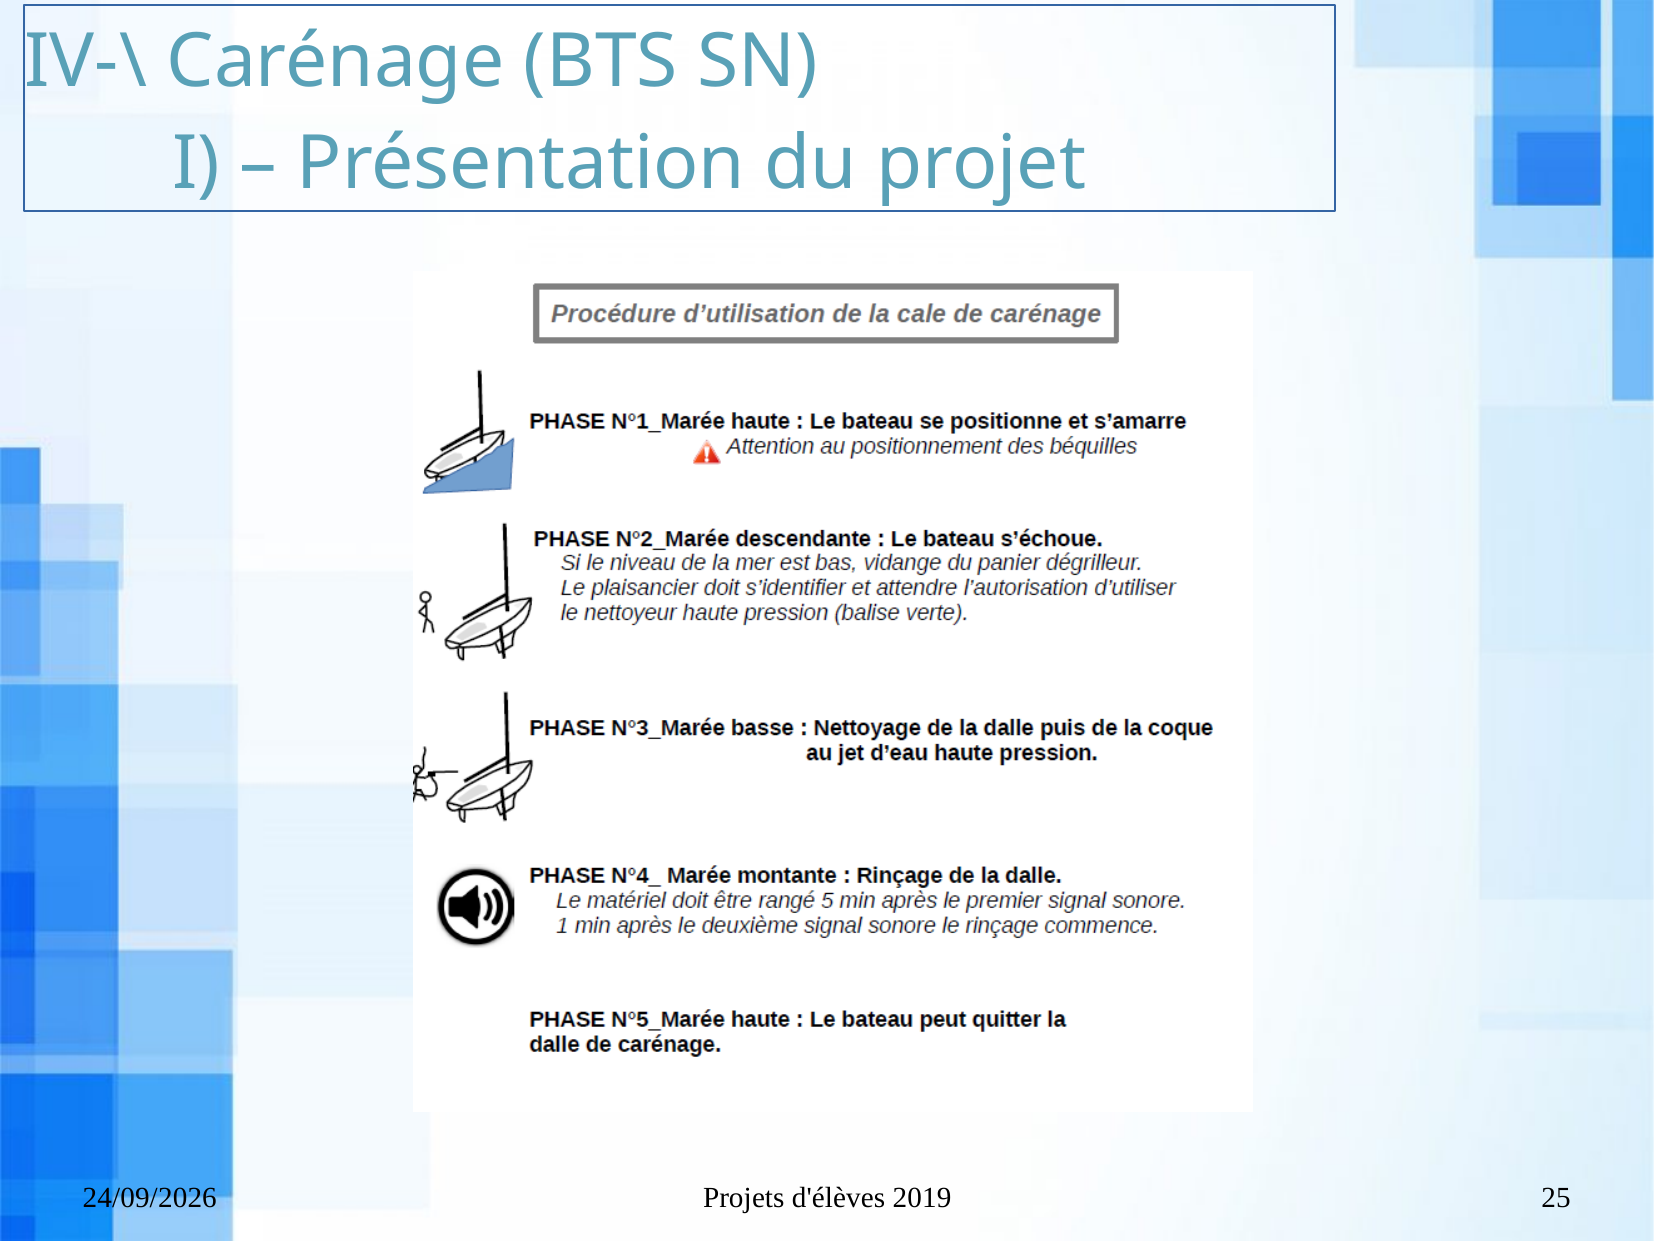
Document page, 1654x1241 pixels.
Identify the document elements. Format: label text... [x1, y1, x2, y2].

title IV-\ Carénage (BTS SN) I) – Présentation du projet [23, 19, 1335, 197]
picture [0, 0, 1654, 1241]
